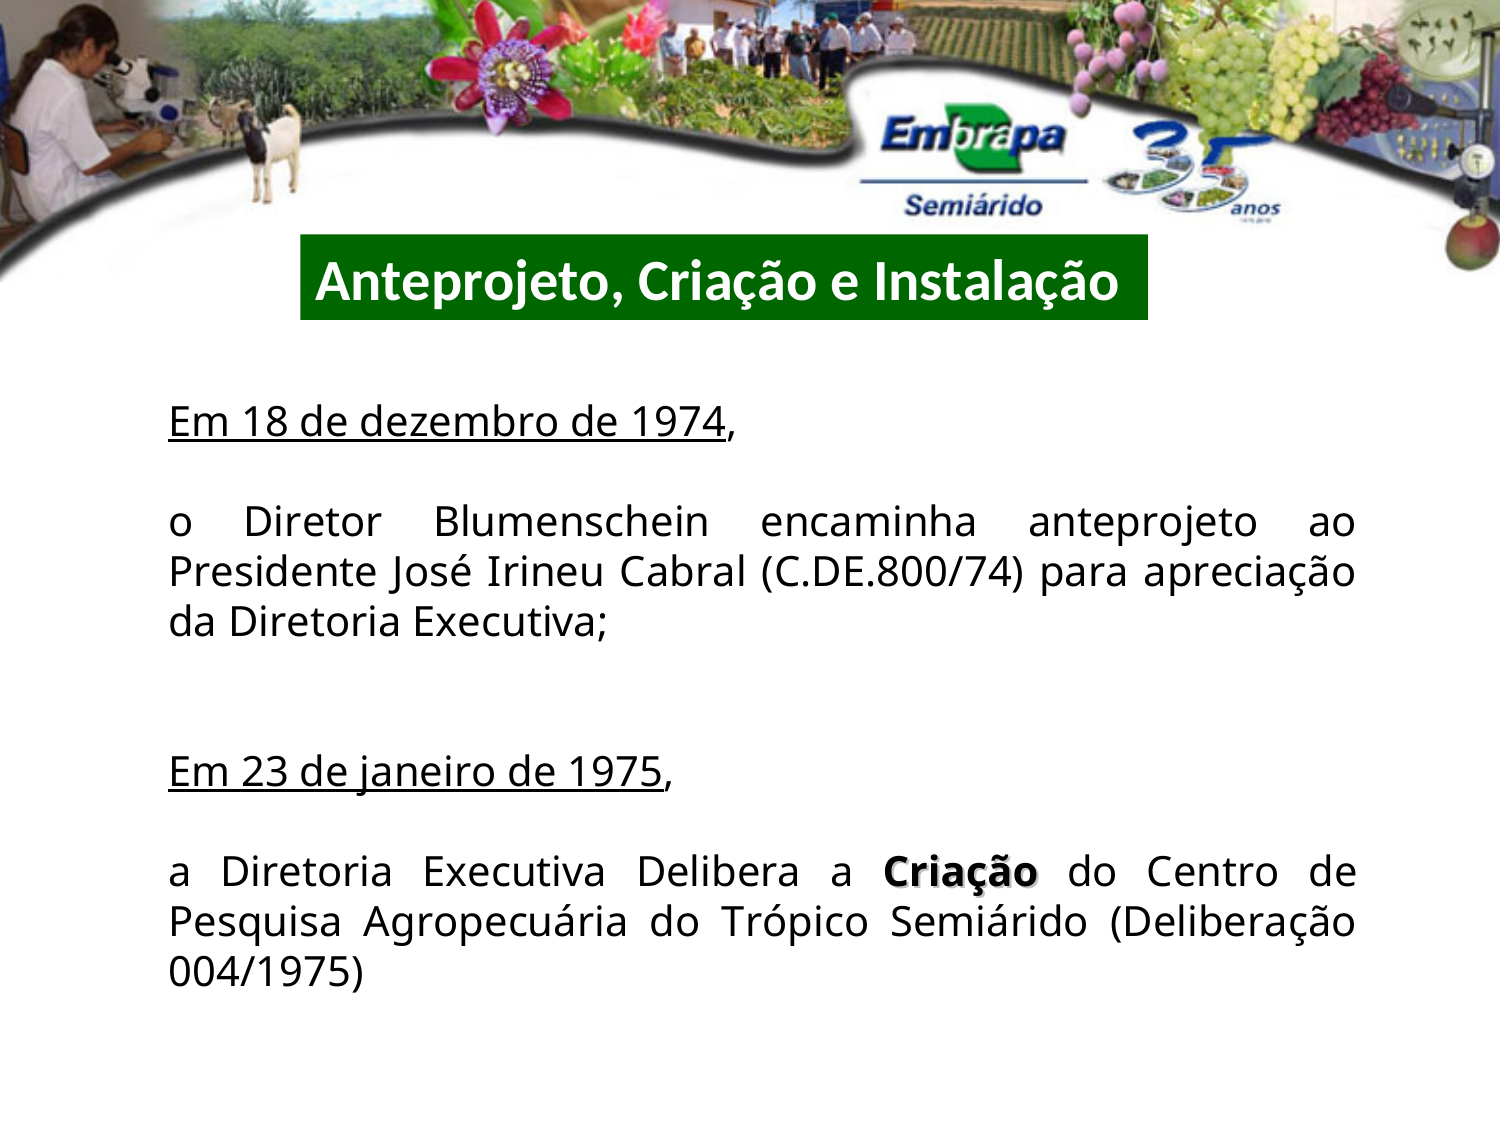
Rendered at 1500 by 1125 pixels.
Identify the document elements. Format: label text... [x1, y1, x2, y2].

text_box Anteprojeto, Criação e Instalação [300, 234, 1148, 320]
picture [0, 0, 1500, 282]
text_box Em 18 de dezembro de 1974, o Diretor Blumenschein encaminha anteprojeto ao Presidente José Irineu Cabral (C.DE.800/74) para apreciação da Diretoria Executiva; Em 23 de janeiro de 1975, a Diretoria Executiva Delibera a Criação do Centro de Pesquisa Agropecuária do Trópico Semiárido (Deliberação 004/1975) [153, 386, 1373, 1003]
